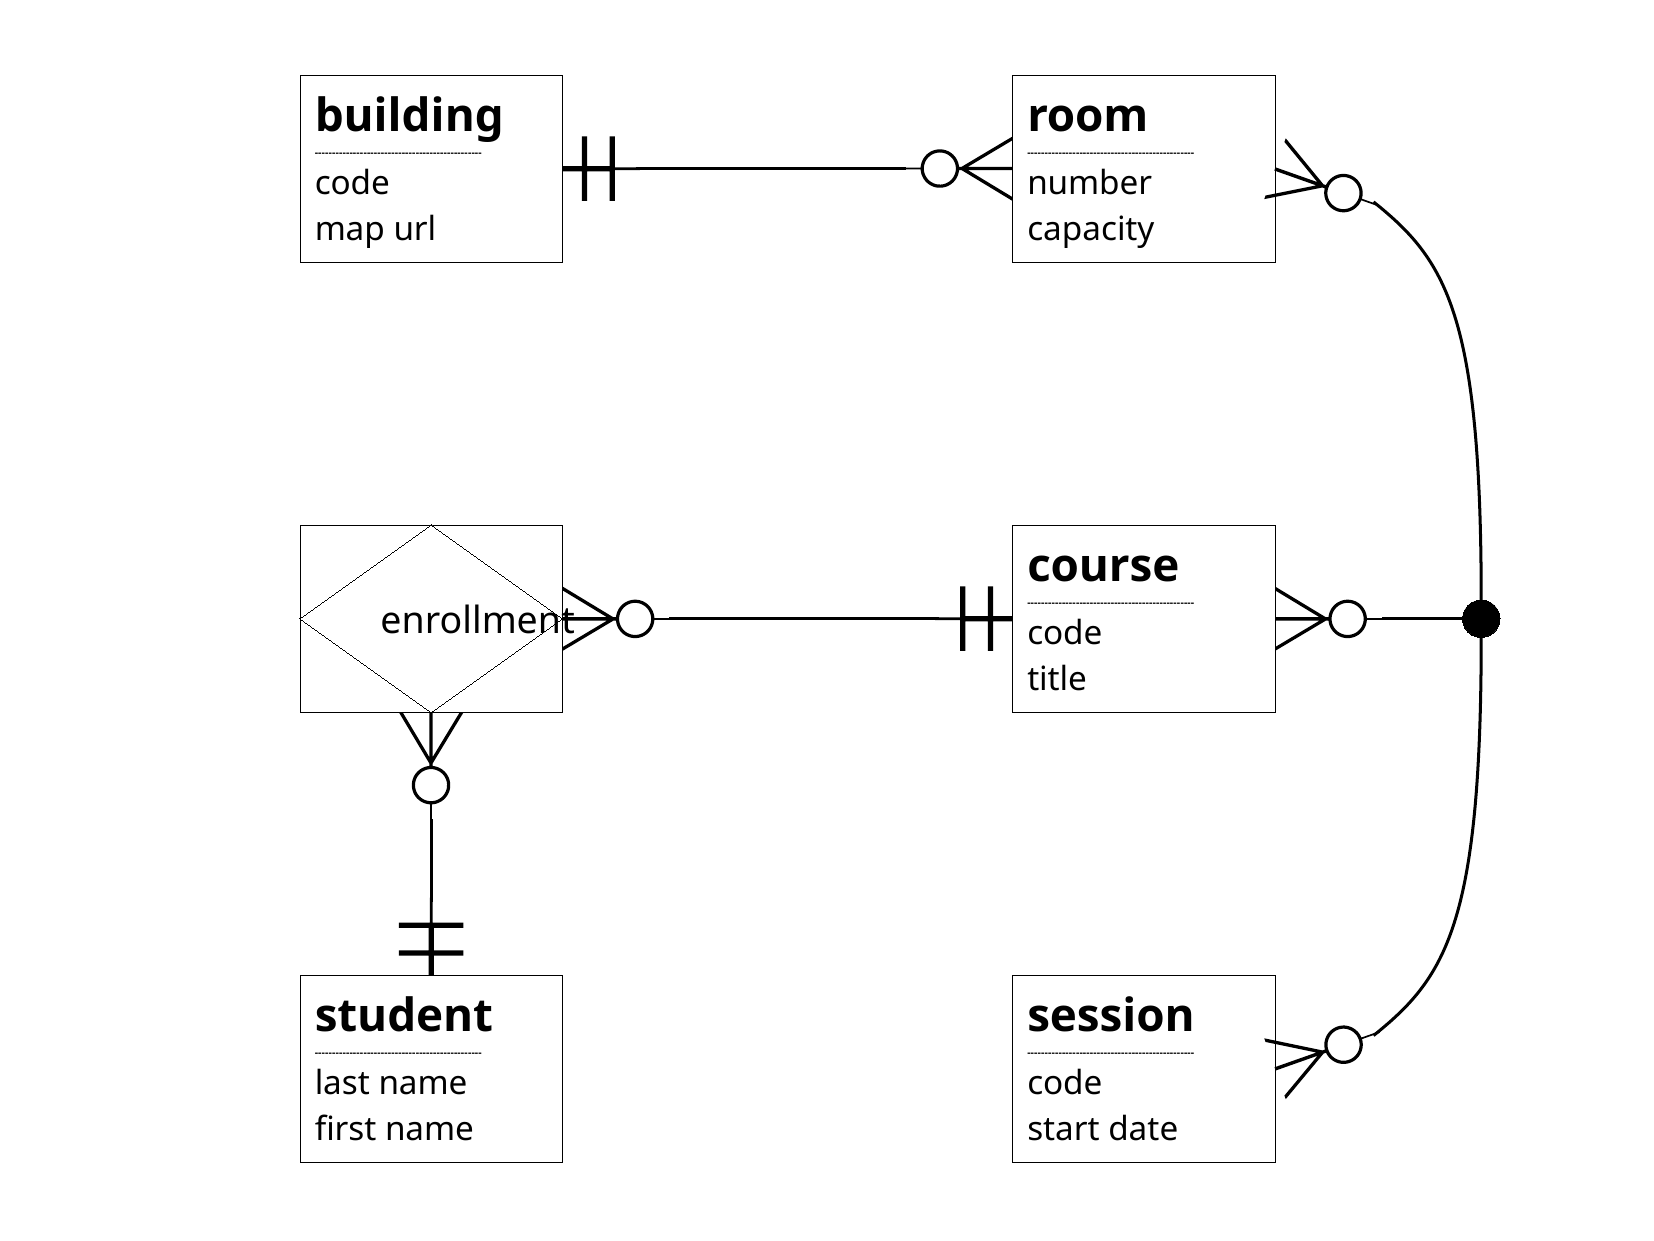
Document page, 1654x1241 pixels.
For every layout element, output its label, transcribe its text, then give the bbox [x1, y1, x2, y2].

text_box building ------------------------------------------------ code map url [300, 75, 563, 263]
text_box [433, 620, 563, 713]
text_box student ------------------------------------------------ last name first name [300, 975, 563, 1163]
text_box [433, 525, 563, 618]
text_box session ------------------------------------------------ code start date [1012, 975, 1276, 1163]
text_box enrollment [299, 524, 563, 712]
text_box course ------------------------------------------------ code title [1012, 525, 1276, 713]
text_box [1462, 600, 1501, 638]
text_box room ------------------------------------------------ number capacity [1012, 75, 1276, 263]
text_box [300, 525, 429, 617]
text_box [300, 620, 429, 713]
